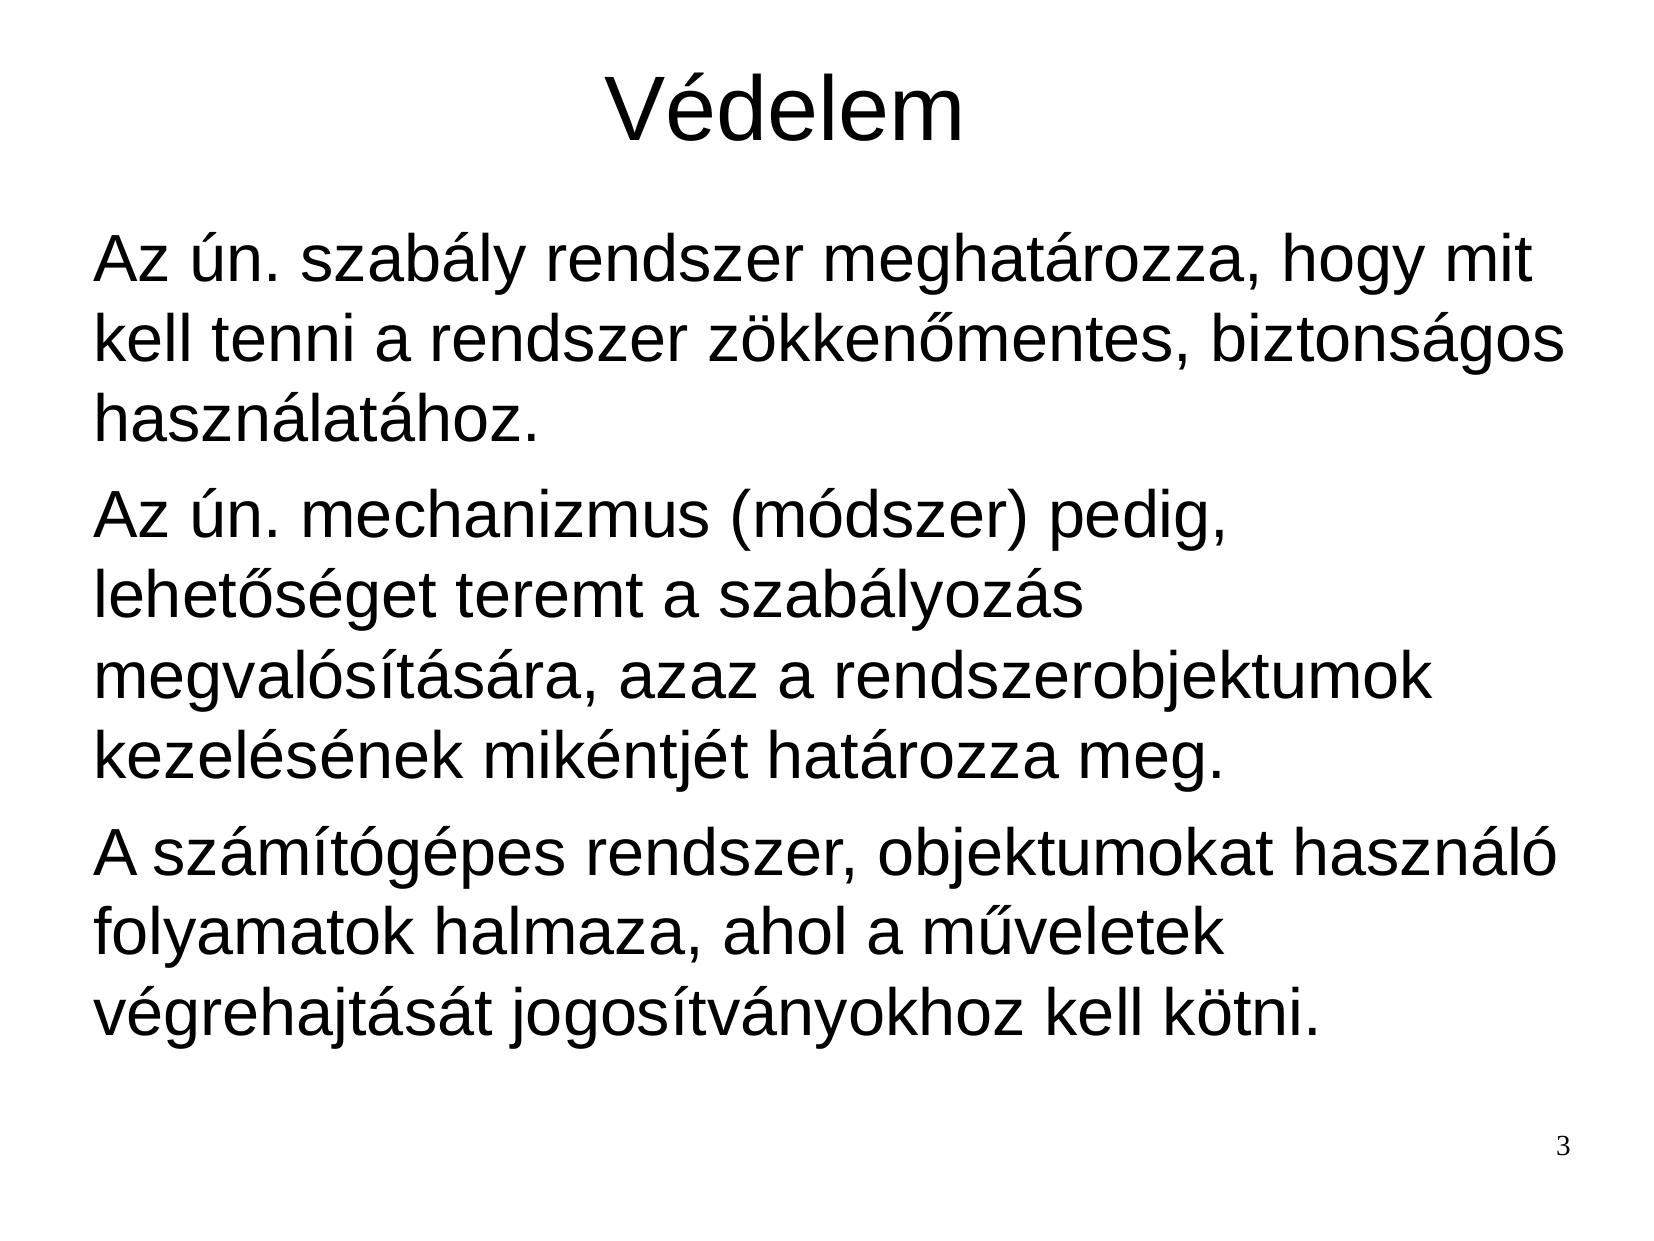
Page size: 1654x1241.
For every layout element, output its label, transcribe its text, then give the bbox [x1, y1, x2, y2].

list Az ún. szabály rendszer meghatározza, hogy mit kell tenni a rendszer zökkenőmentes, biztonságos használatához. Az ún. mechanizmus (módszer) pedig, lehetőséget teremt a szabályozás megvalósítására, azaz a rendszerobjektumok kezelésének mikéntjét határozza meg. A számítógépes rendszer, objektumokat használó folyamatok halmaza, ahol a műveletek végrehajtását jogosítványokhoz kell kötni. [22, 206, 1602, 1206]
title Védelem [82, 0, 1489, 206]
